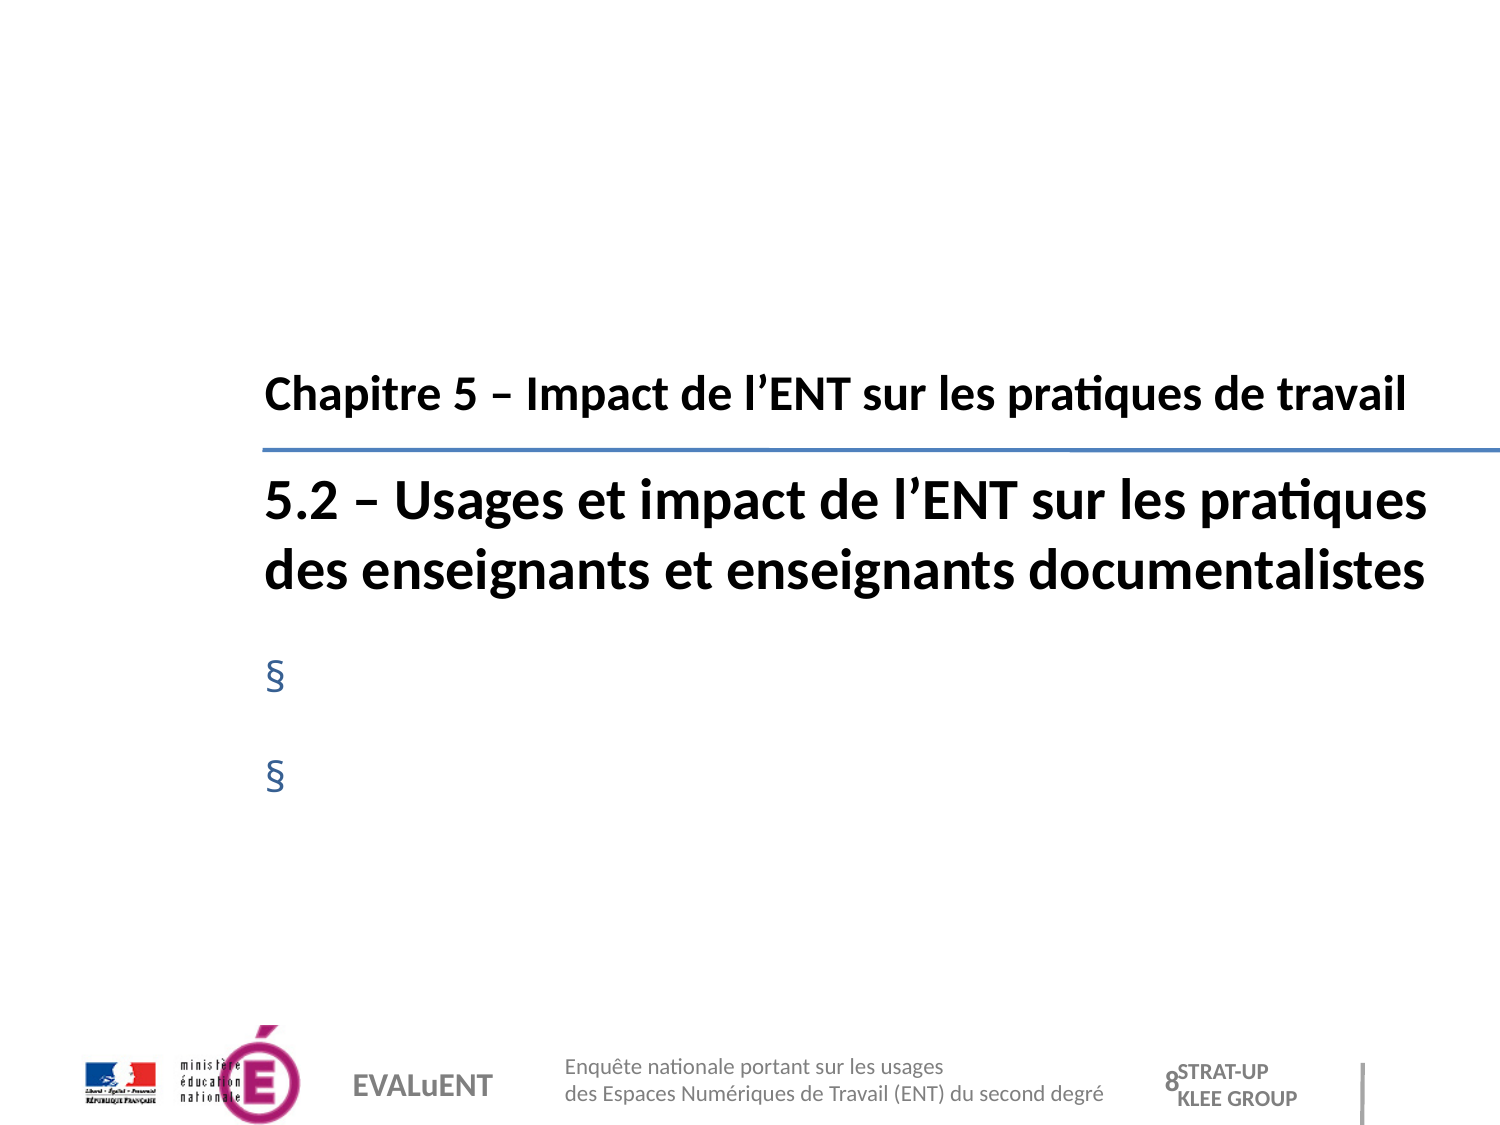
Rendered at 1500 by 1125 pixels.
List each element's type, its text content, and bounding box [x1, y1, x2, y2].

text_box Chapitre 5 – Impact de l’ENT sur les pratiques de travail 5.2 – Usages et impact de l’ENT sur les pratiques des enseignants et enseignants documentalistes [249, 353, 1500, 876]
text_box [1074, 1050, 1426, 1110]
